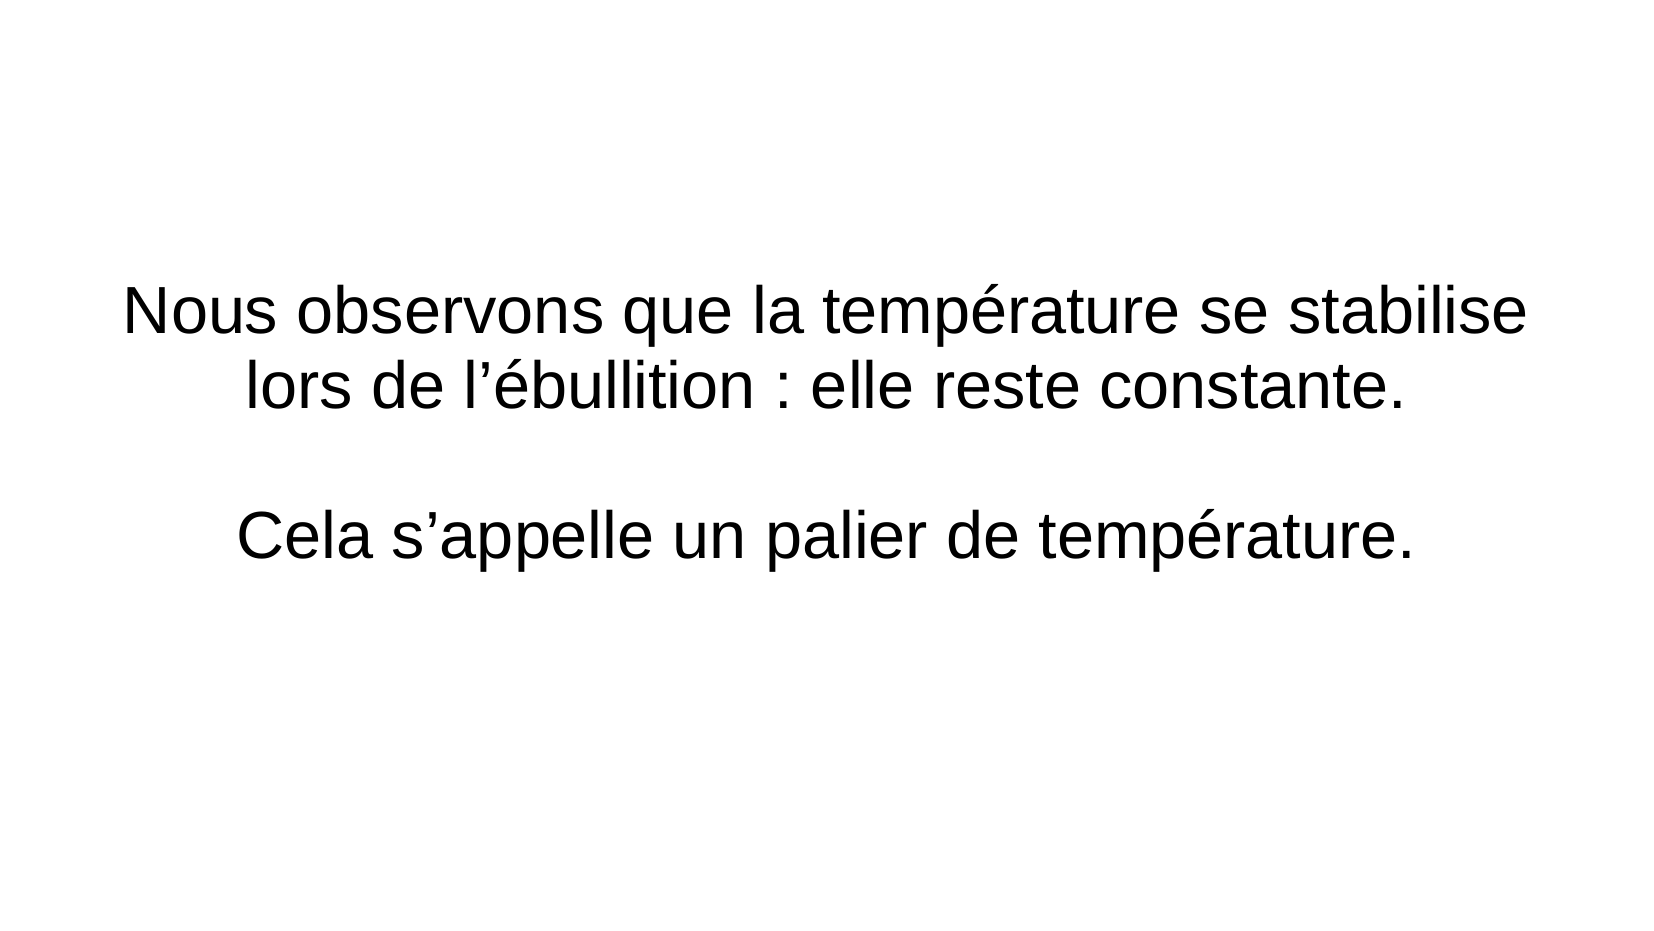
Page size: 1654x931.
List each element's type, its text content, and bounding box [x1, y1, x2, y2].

subtitle Nous observons que la température se stabilise lors de l’ébullition : elle reste constante. Cela s’appelle un palier de température. [82, 88, 1571, 758]
